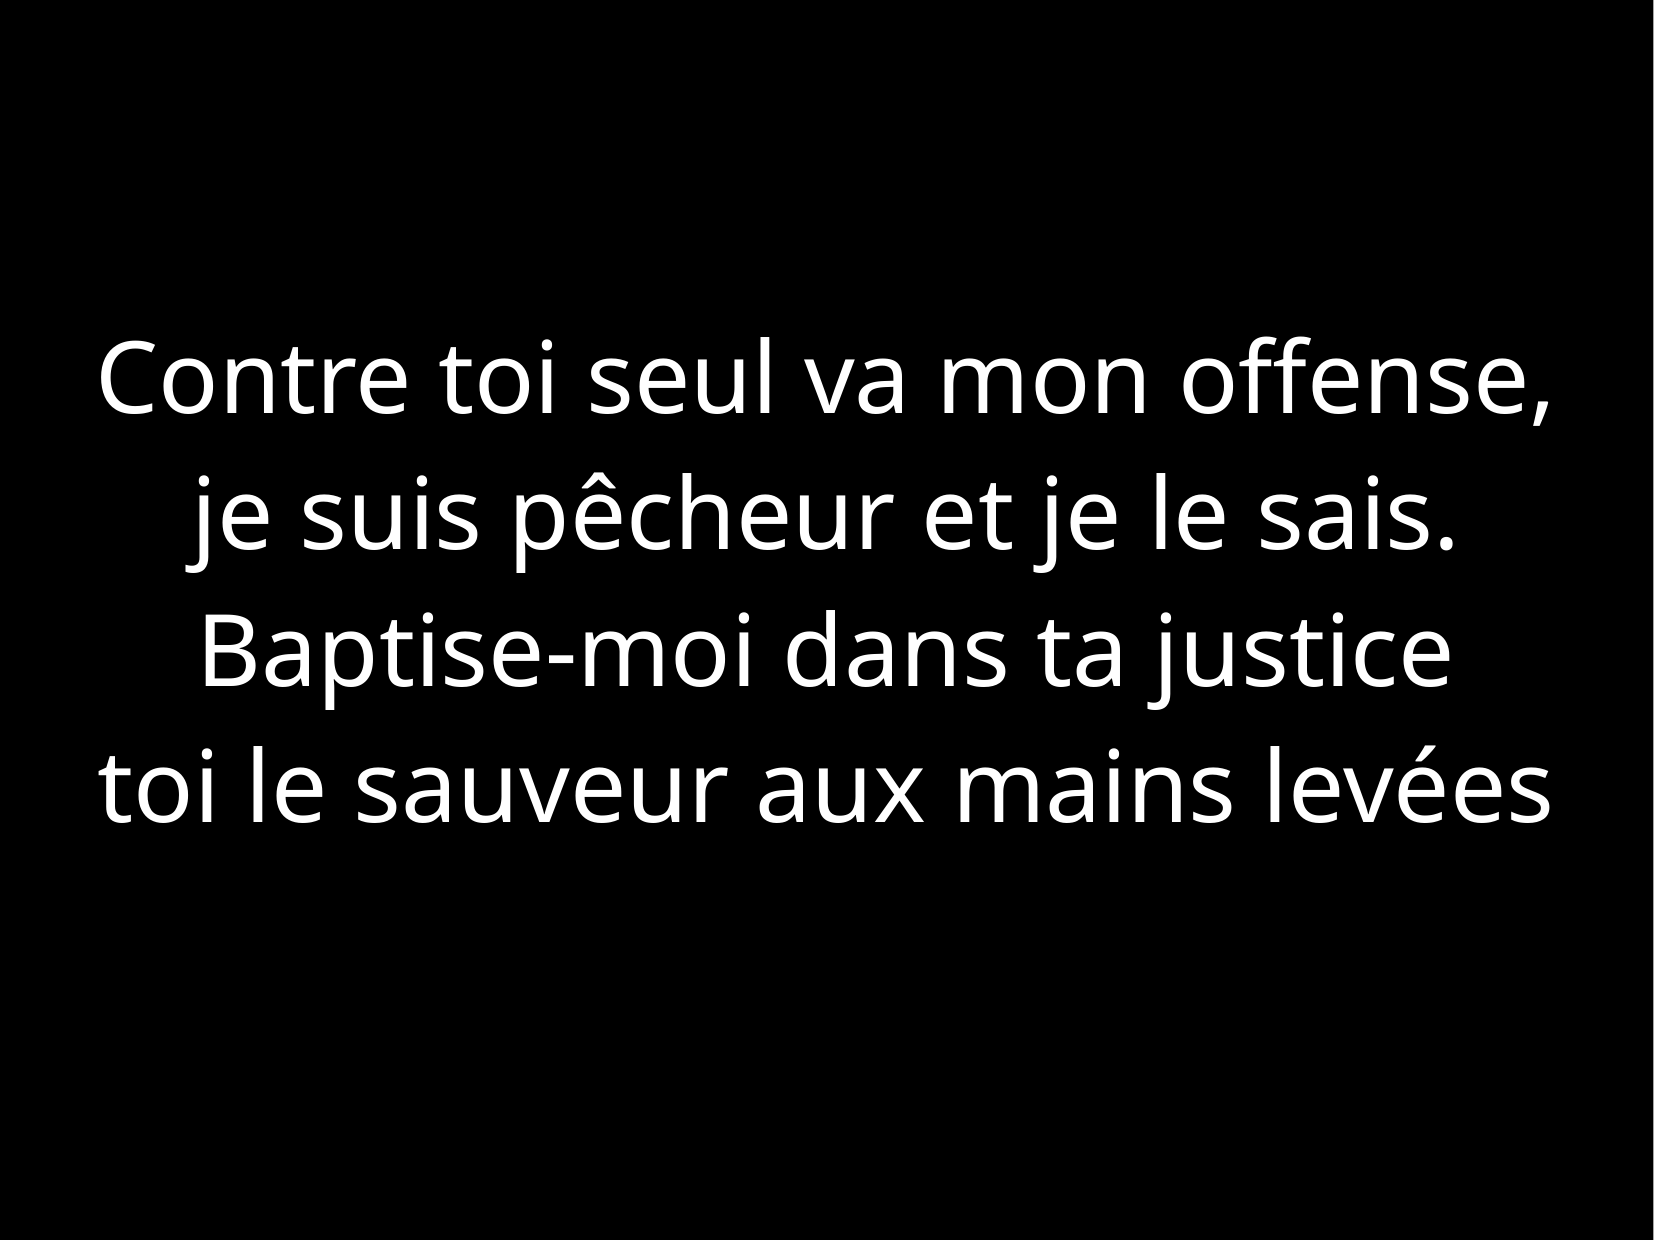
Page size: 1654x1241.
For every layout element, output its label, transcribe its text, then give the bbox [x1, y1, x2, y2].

subtitle Contre toi seul va mon offense, je suis pêcheur et je le sais. Baptise-moi dans ta justice toi le sauveur aux mains levées [82, 49, 1571, 1109]
